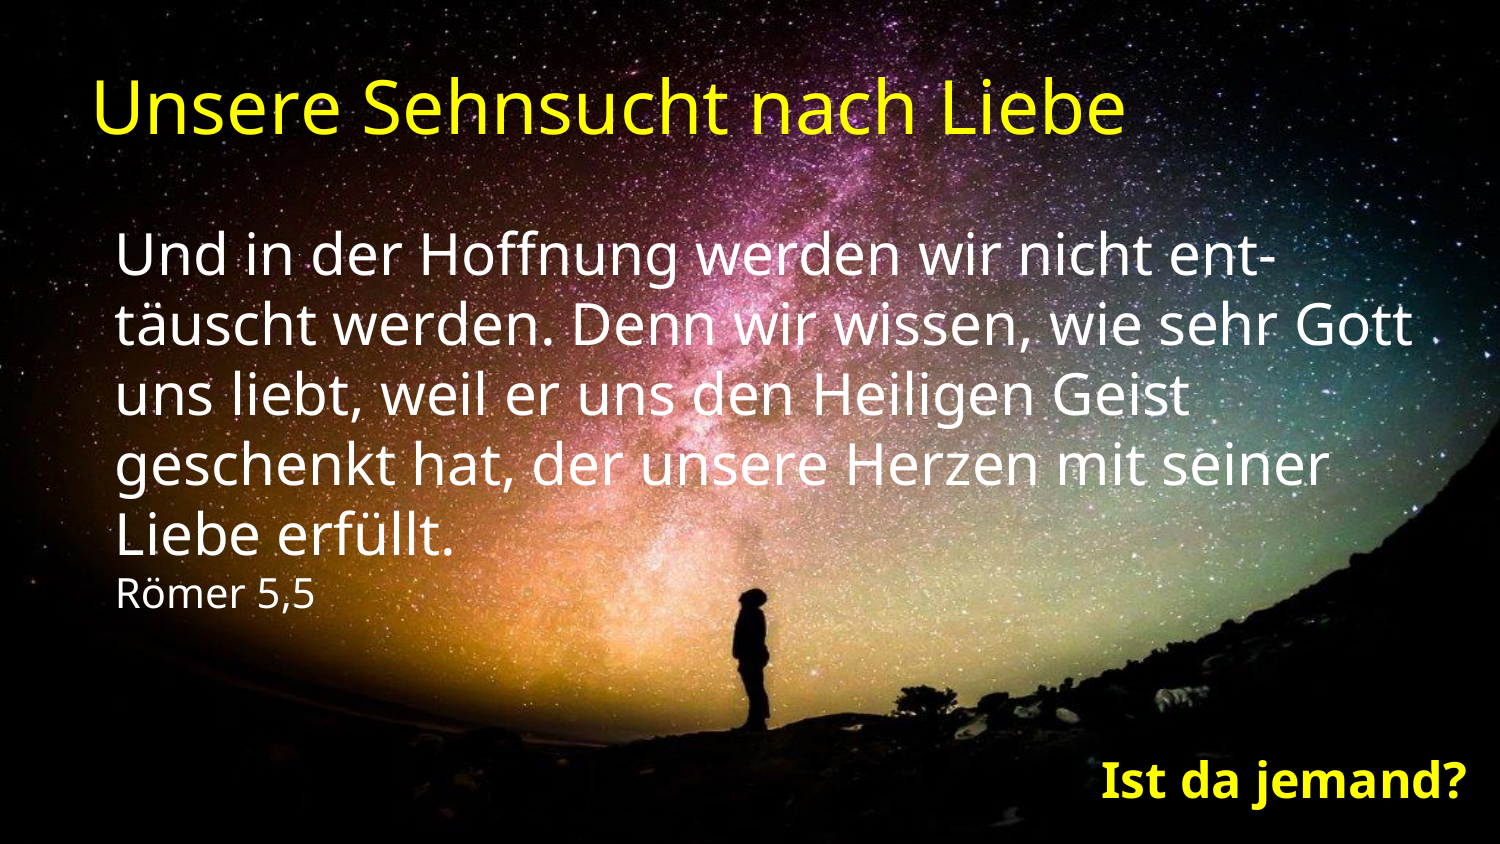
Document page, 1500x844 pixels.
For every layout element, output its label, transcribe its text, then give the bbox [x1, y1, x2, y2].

picture [0, 0, 1500, 844]
text_box Und in der Hoffnung werden wir nicht ent-täuscht werden. Denn wir wissen, wie sehr Gott uns liebt, weil er uns den Heiligen Geist geschenkt hat, der unsere Herzen mit seiner Liebe erfüllt. Römer 5,5 [100, 209, 1471, 625]
list [76, 185, 1427, 658]
text_box Ist da jemand? [1021, 740, 1483, 817]
title Unsere Sehnsucht nach Liebe [75, 33, 1471, 175]
